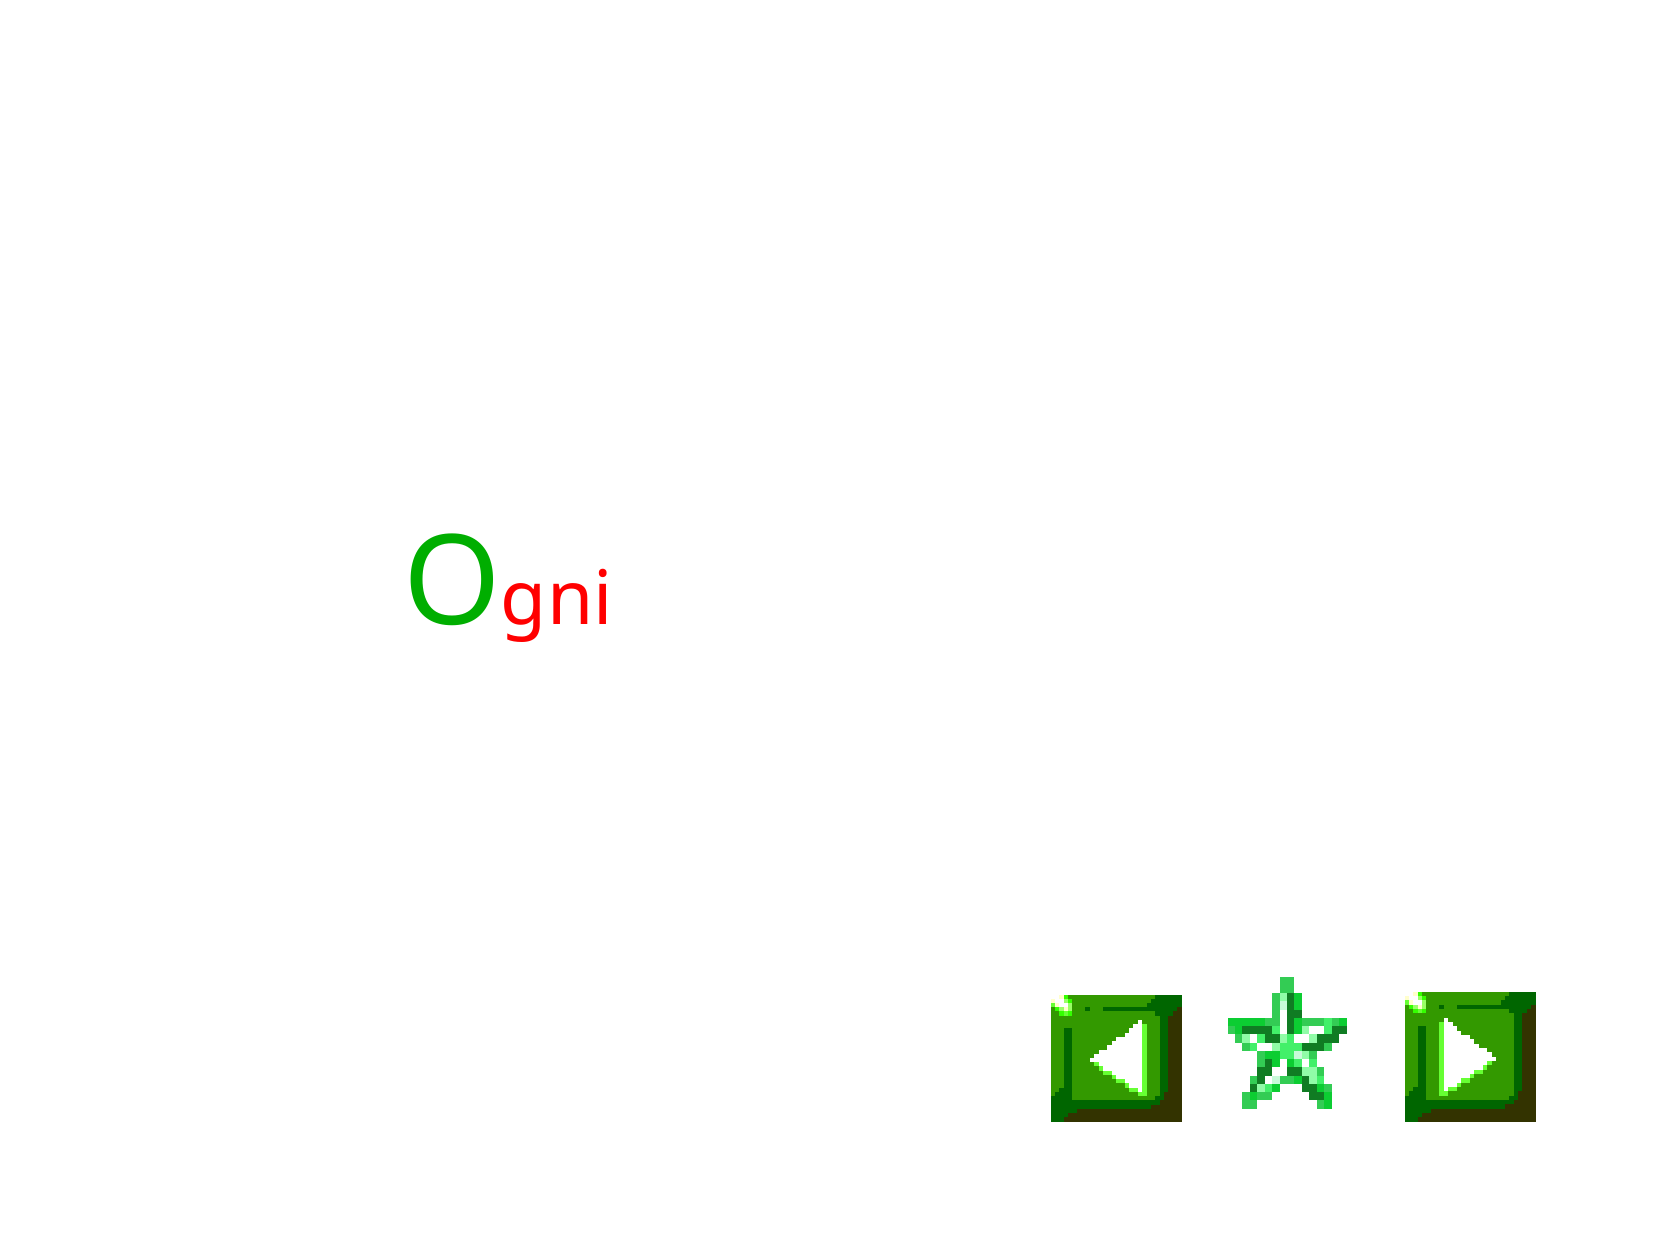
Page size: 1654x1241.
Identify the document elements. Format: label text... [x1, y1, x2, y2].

subtitle Ogni [82, 290, 934, 863]
picture [1051, 995, 1182, 1123]
picture [1405, 992, 1536, 1123]
picture [1228, 977, 1347, 1109]
